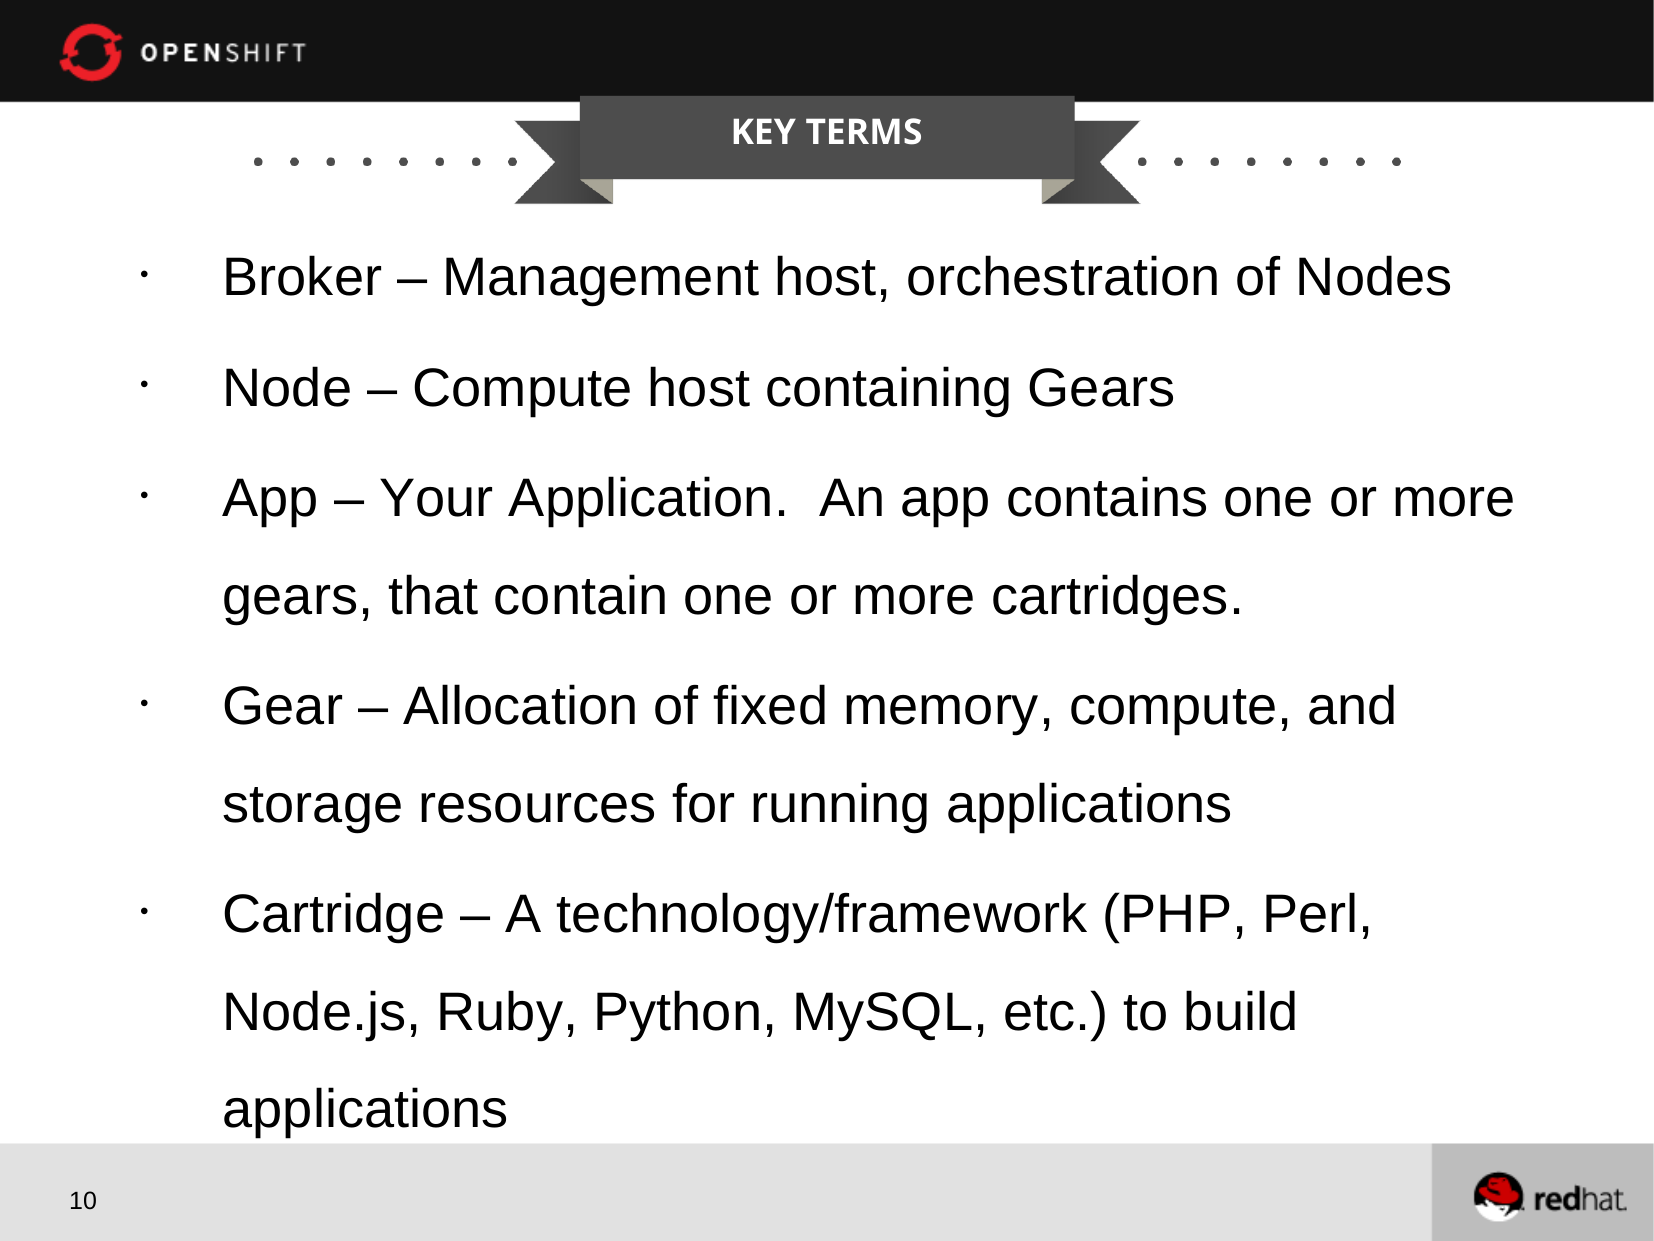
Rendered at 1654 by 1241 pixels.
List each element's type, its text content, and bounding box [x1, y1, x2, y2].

text_box KEY TERMS [581, 105, 1073, 160]
text_box Broker – Management host, orchestration of Nodes Node – Compute host containing Gears App – Your Application. An app contains one or more gears, that contain one or more cartridges. Gear – Allocation of fixed memory, compute, and storage resources for running applications Cartridge – A technology/framework (PHP, Perl, Node.js, Ruby, Python, MySQL, etc.) to build applications [123, 200, 1546, 994]
picture [0, 0, 1654, 1241]
